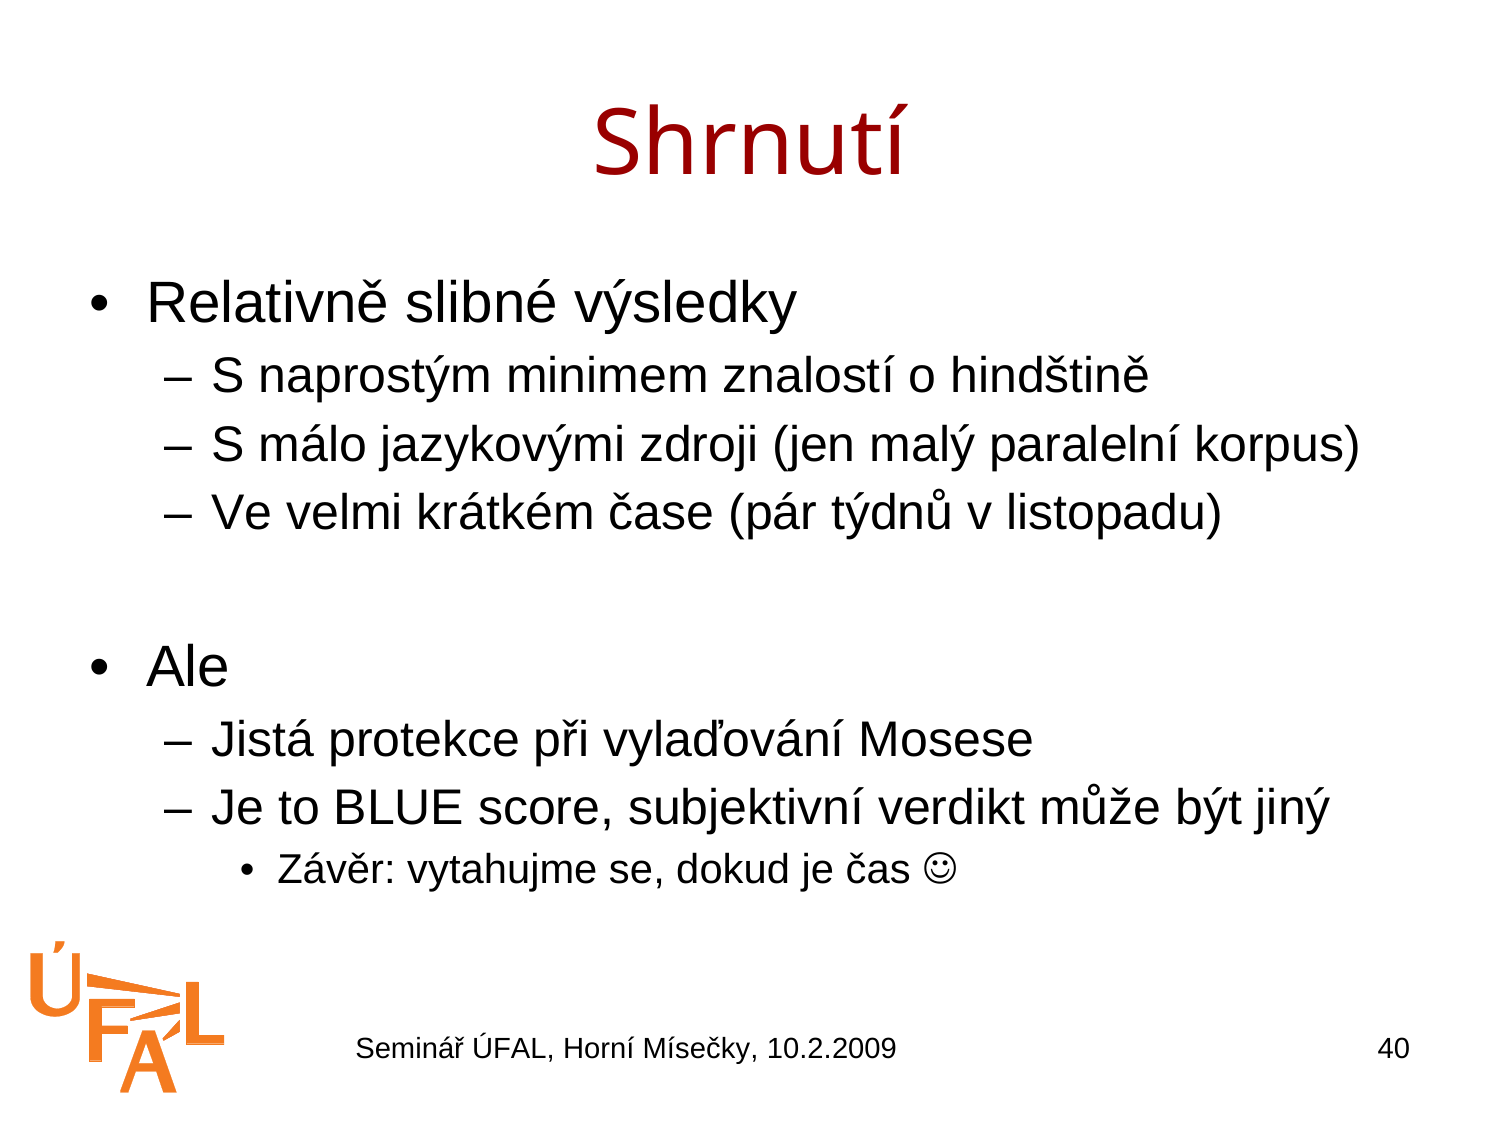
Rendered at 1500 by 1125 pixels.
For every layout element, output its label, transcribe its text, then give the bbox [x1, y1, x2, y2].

title Shrnutí [75, 45, 1426, 233]
list Relativně slibné výsledky S naprostým minimem znalostí o hindštině S málo jazykovými zdroji (jen malý paralelní korpus) Ve velmi krátkém čase (pár týdnů v listopadu) Ale Jistá protekce při vylaďování Mosese Je to BLUE score, subjektivní verdikt může být jiný Závěr: vytahujme se, dokud je čas  [75, 262, 1426, 1006]
